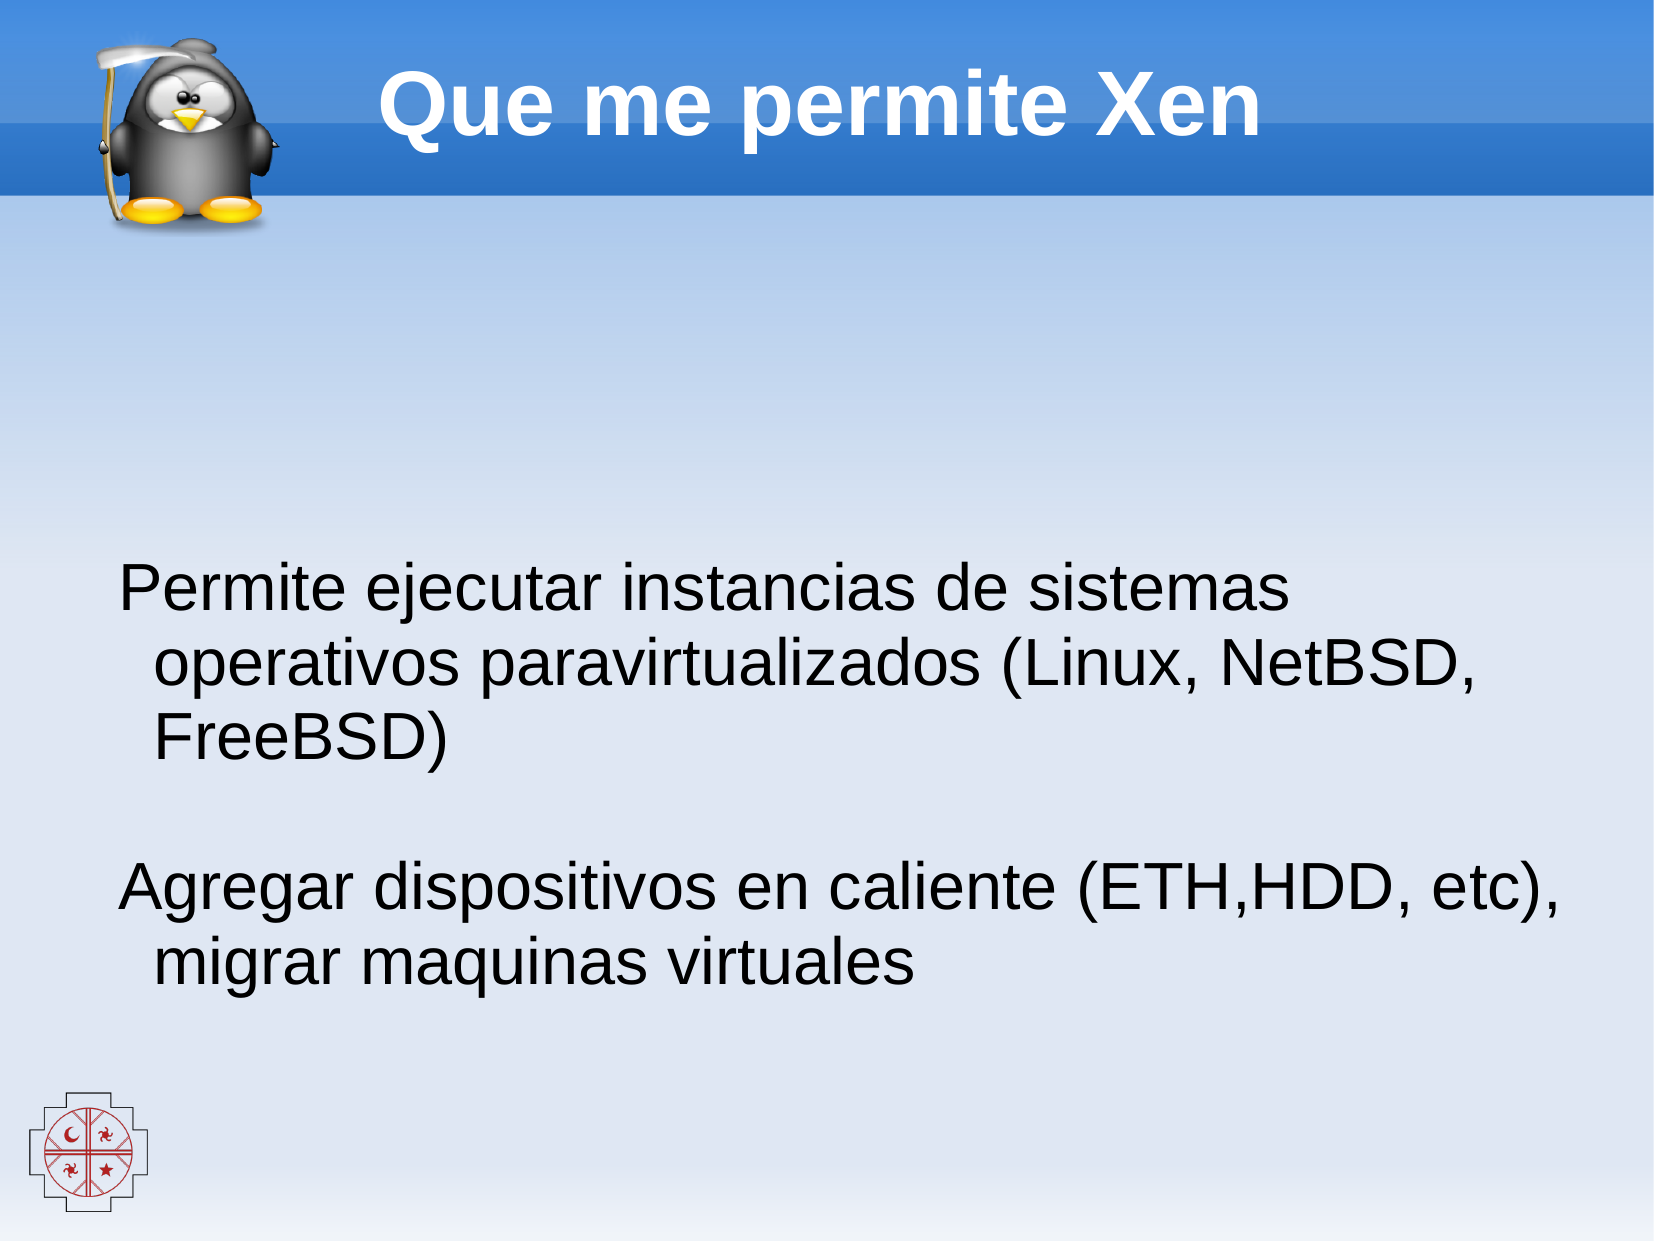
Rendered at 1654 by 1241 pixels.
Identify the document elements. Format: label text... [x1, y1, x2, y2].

picture [0, 0, 1654, 1241]
title Que me permite Xen [76, 7, 1565, 200]
text_box Permite ejecutar instancias de sistemas operativos paravirtualizados (Linux, NetBSD, FreeBSD) Agregar dispositivos en caliente (ETH,HDD, etc), migrar maquinas virtuales [82, 297, 1571, 1102]
